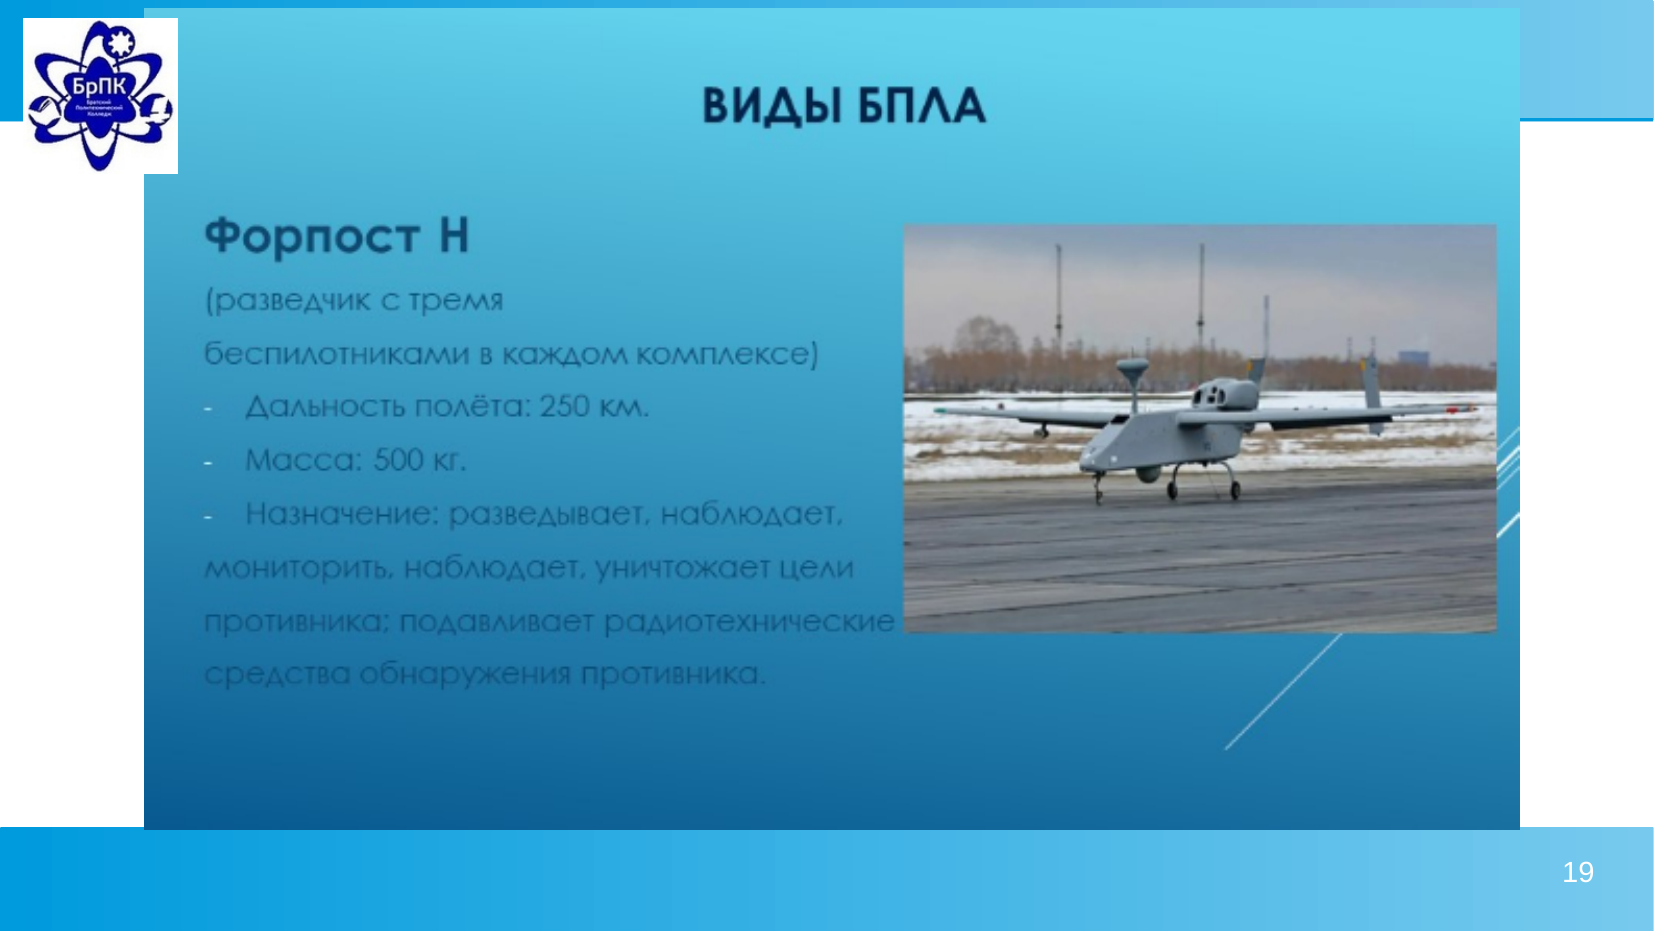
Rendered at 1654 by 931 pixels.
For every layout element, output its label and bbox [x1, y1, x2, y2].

picture [23, 8, 1520, 830]
